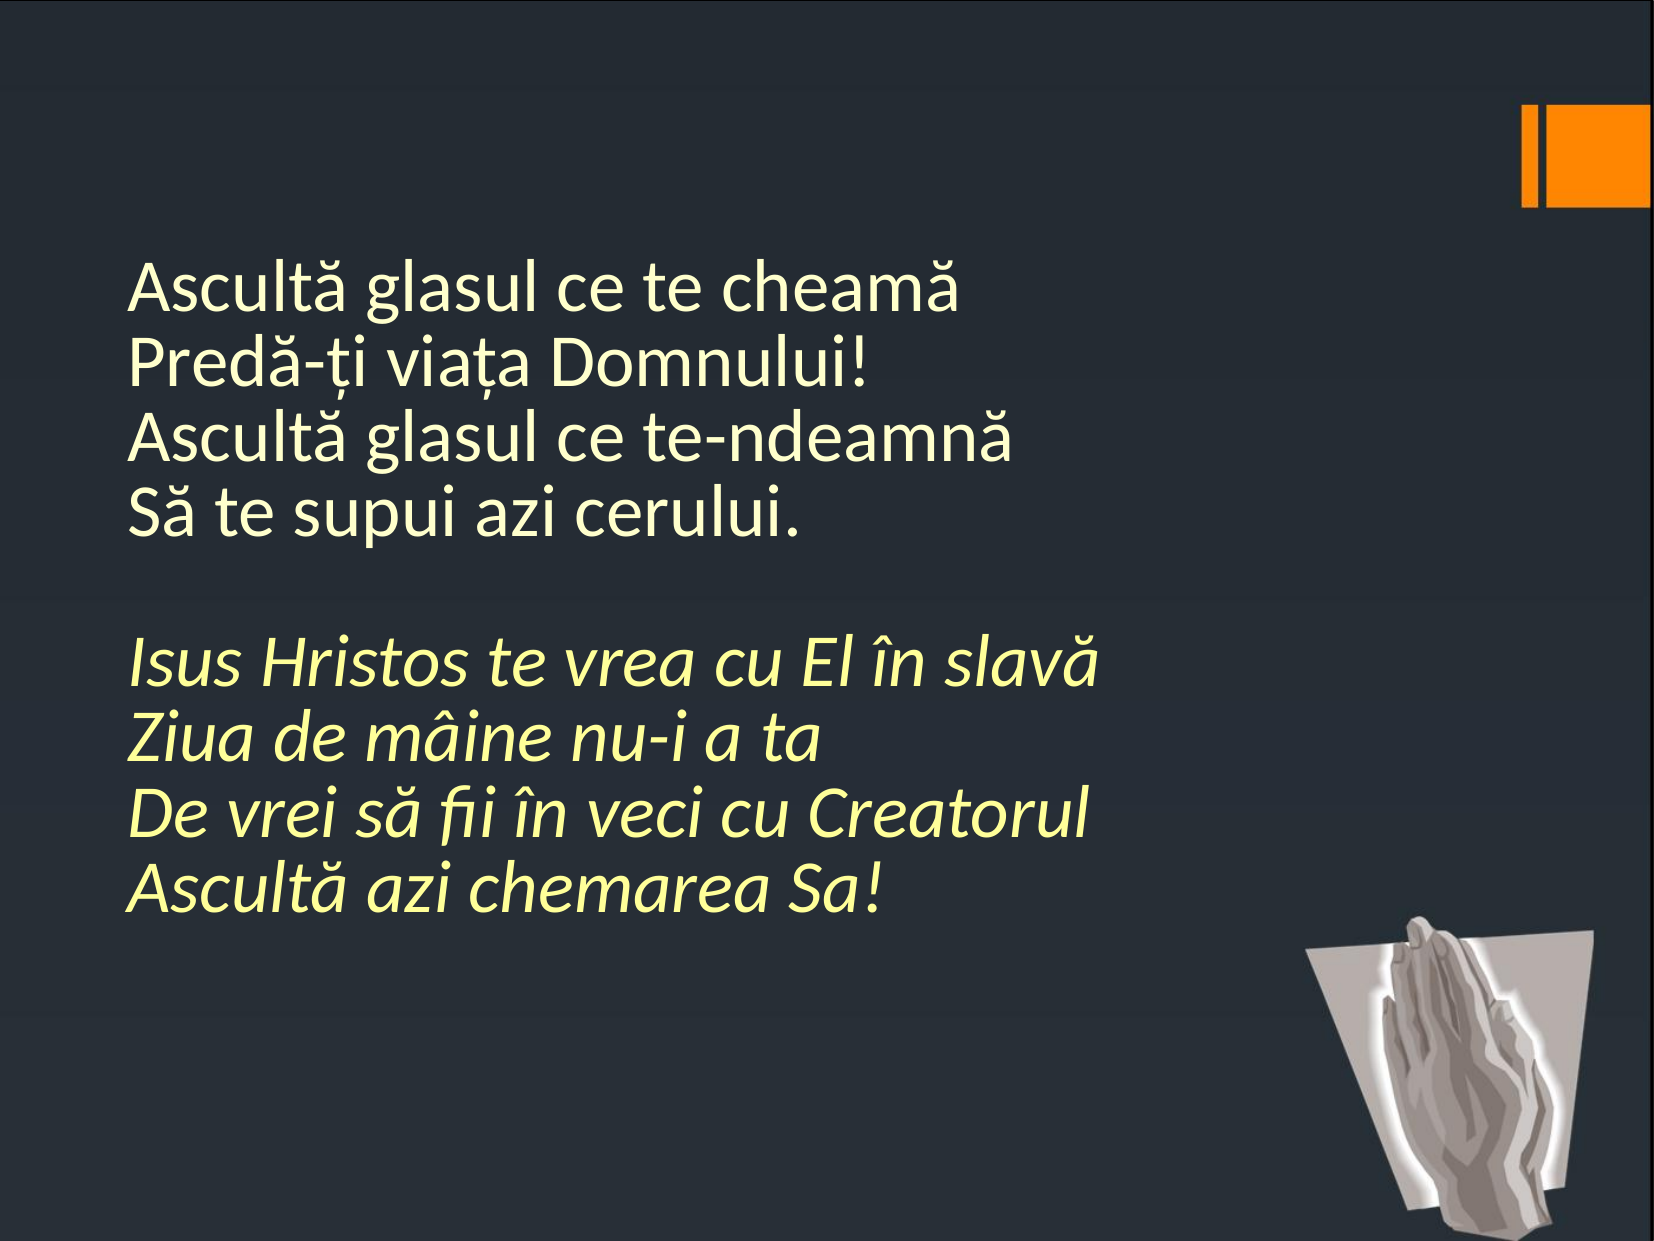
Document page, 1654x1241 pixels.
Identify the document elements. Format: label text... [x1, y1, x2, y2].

picture [0, 1, 1654, 1241]
text_box Ascultă glasul ce te cheamă Predă-ți viața Domnului! Ascultă glasul ce te-ndeamnă Să te supui azi cerului. Isus Hristos te vrea cu El în slavă Ziua de mâine nu-i a ta De vrei să fii în veci cu Creatorul Ascultă azi chemarea Sa! [112, 247, 1465, 1095]
